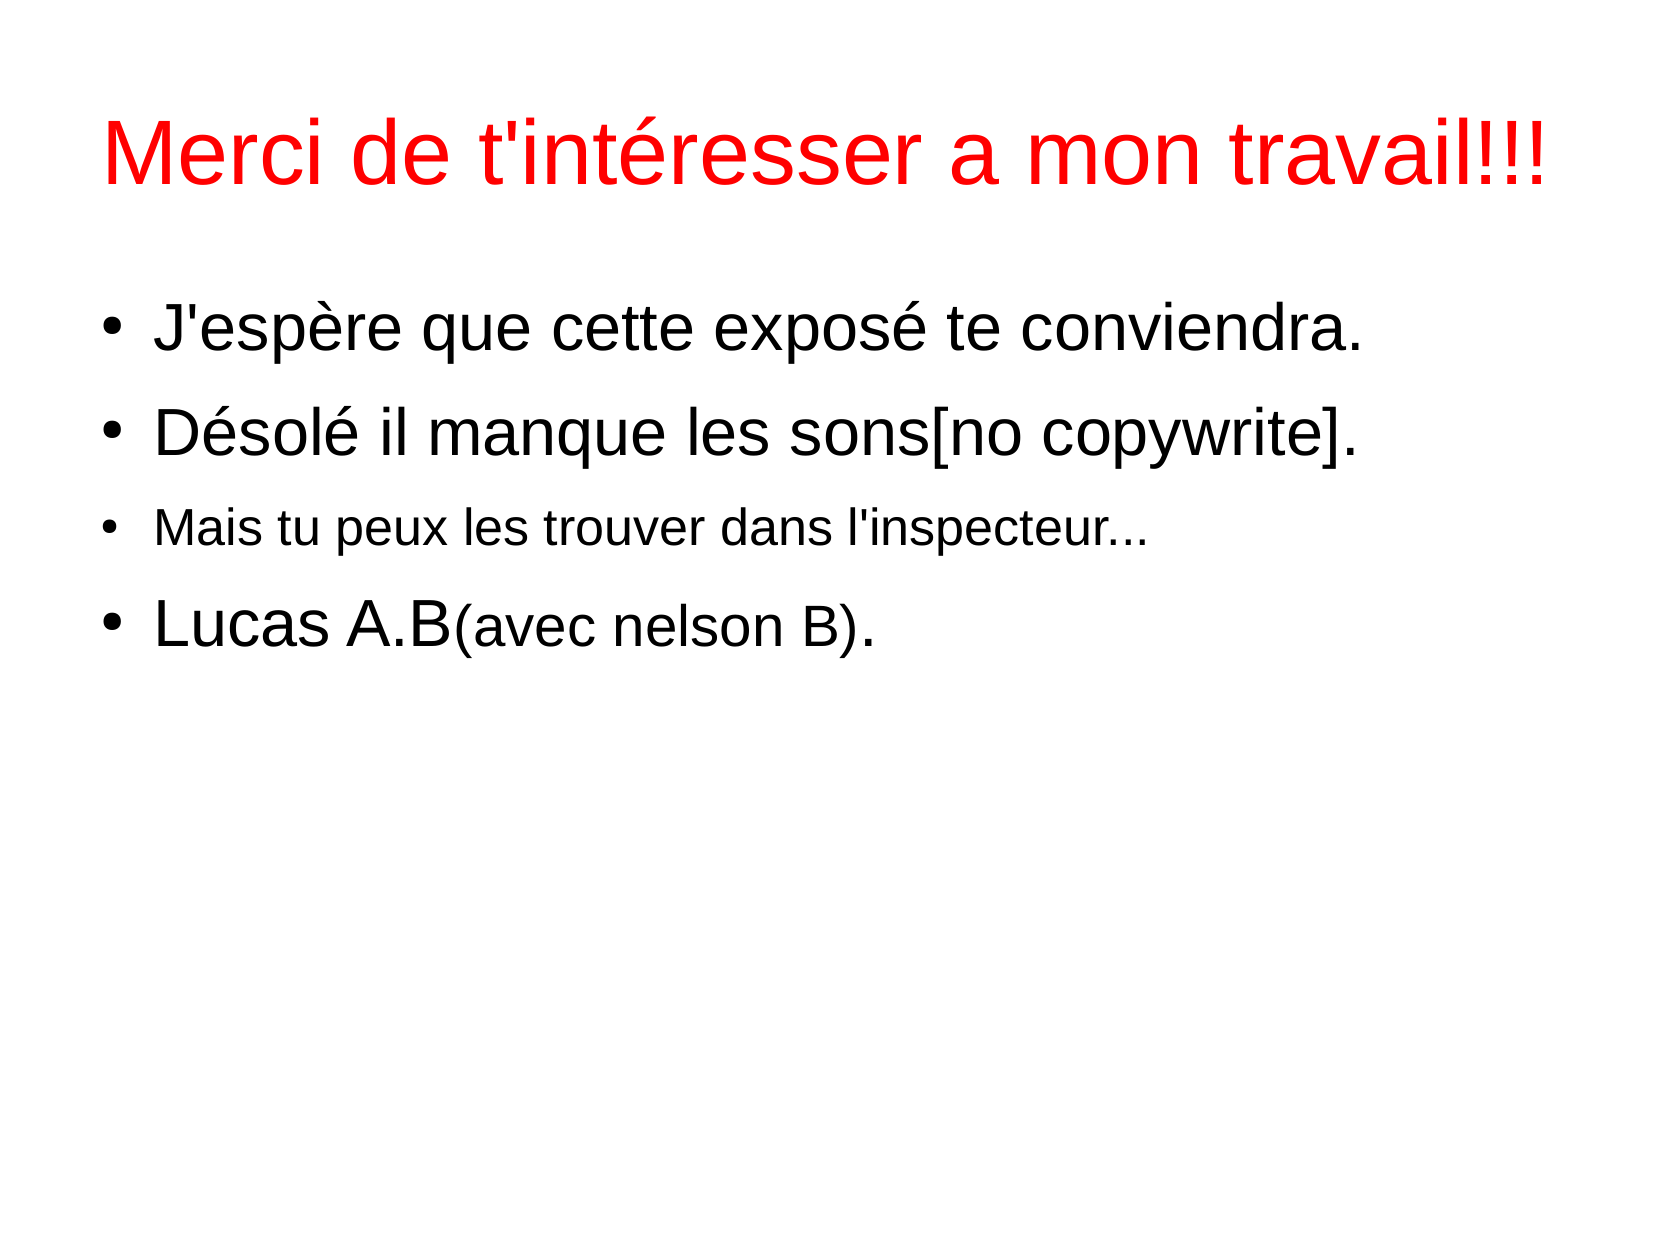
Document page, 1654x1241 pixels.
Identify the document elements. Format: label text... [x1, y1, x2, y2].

list J'espère que cette exposé te conviendra. Désolé il manque les sons[no copywrite]. Mais tu peux les trouver dans l'inspecteur... Lucas A.B(avec nelson B). [82, 290, 1571, 1010]
title Merci de t'intéresser a mon travail!!! [82, 49, 1571, 257]
